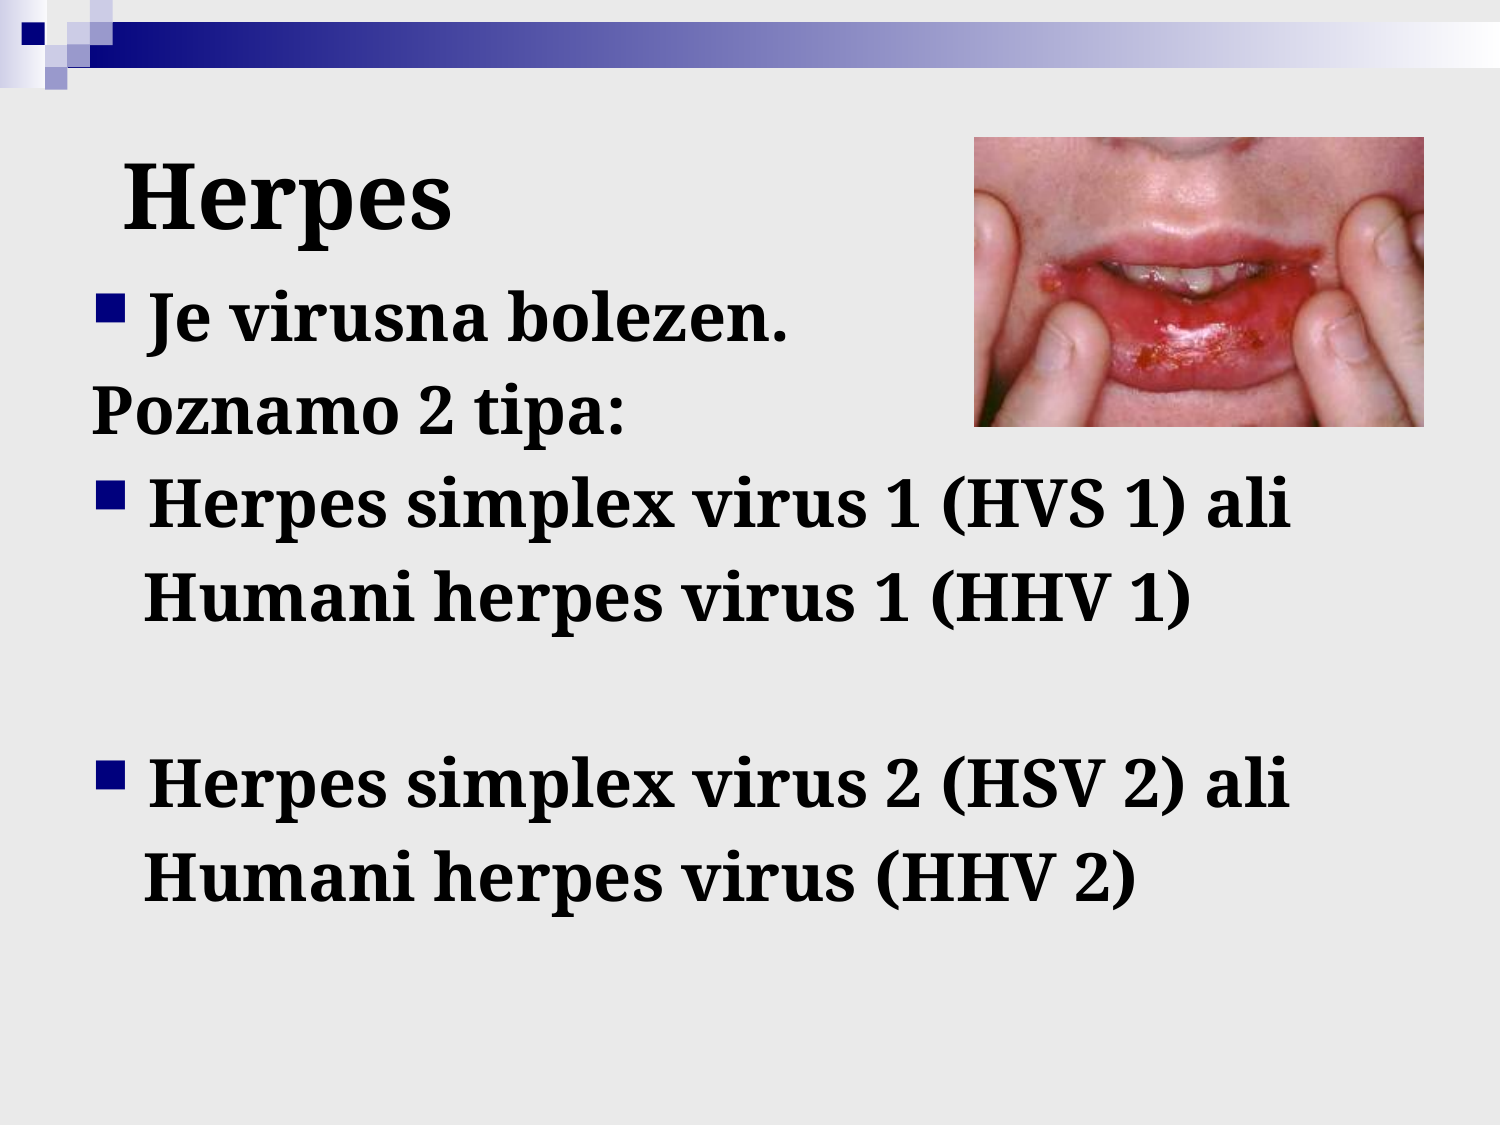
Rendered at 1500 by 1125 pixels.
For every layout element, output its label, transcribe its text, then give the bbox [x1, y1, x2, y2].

picture [974, 137, 1424, 427]
title Herpes [107, 86, 1405, 267]
list Je virusna bolezen. Poznamo 2 tipa: Herpes simplex virus 1 (HVS 1) ali Humani herpes virus 1 (HHV 1) Herpes simplex virus 2 (HSV 2) ali Humani herpes virus (HHV 2) [76, 267, 1427, 1010]
